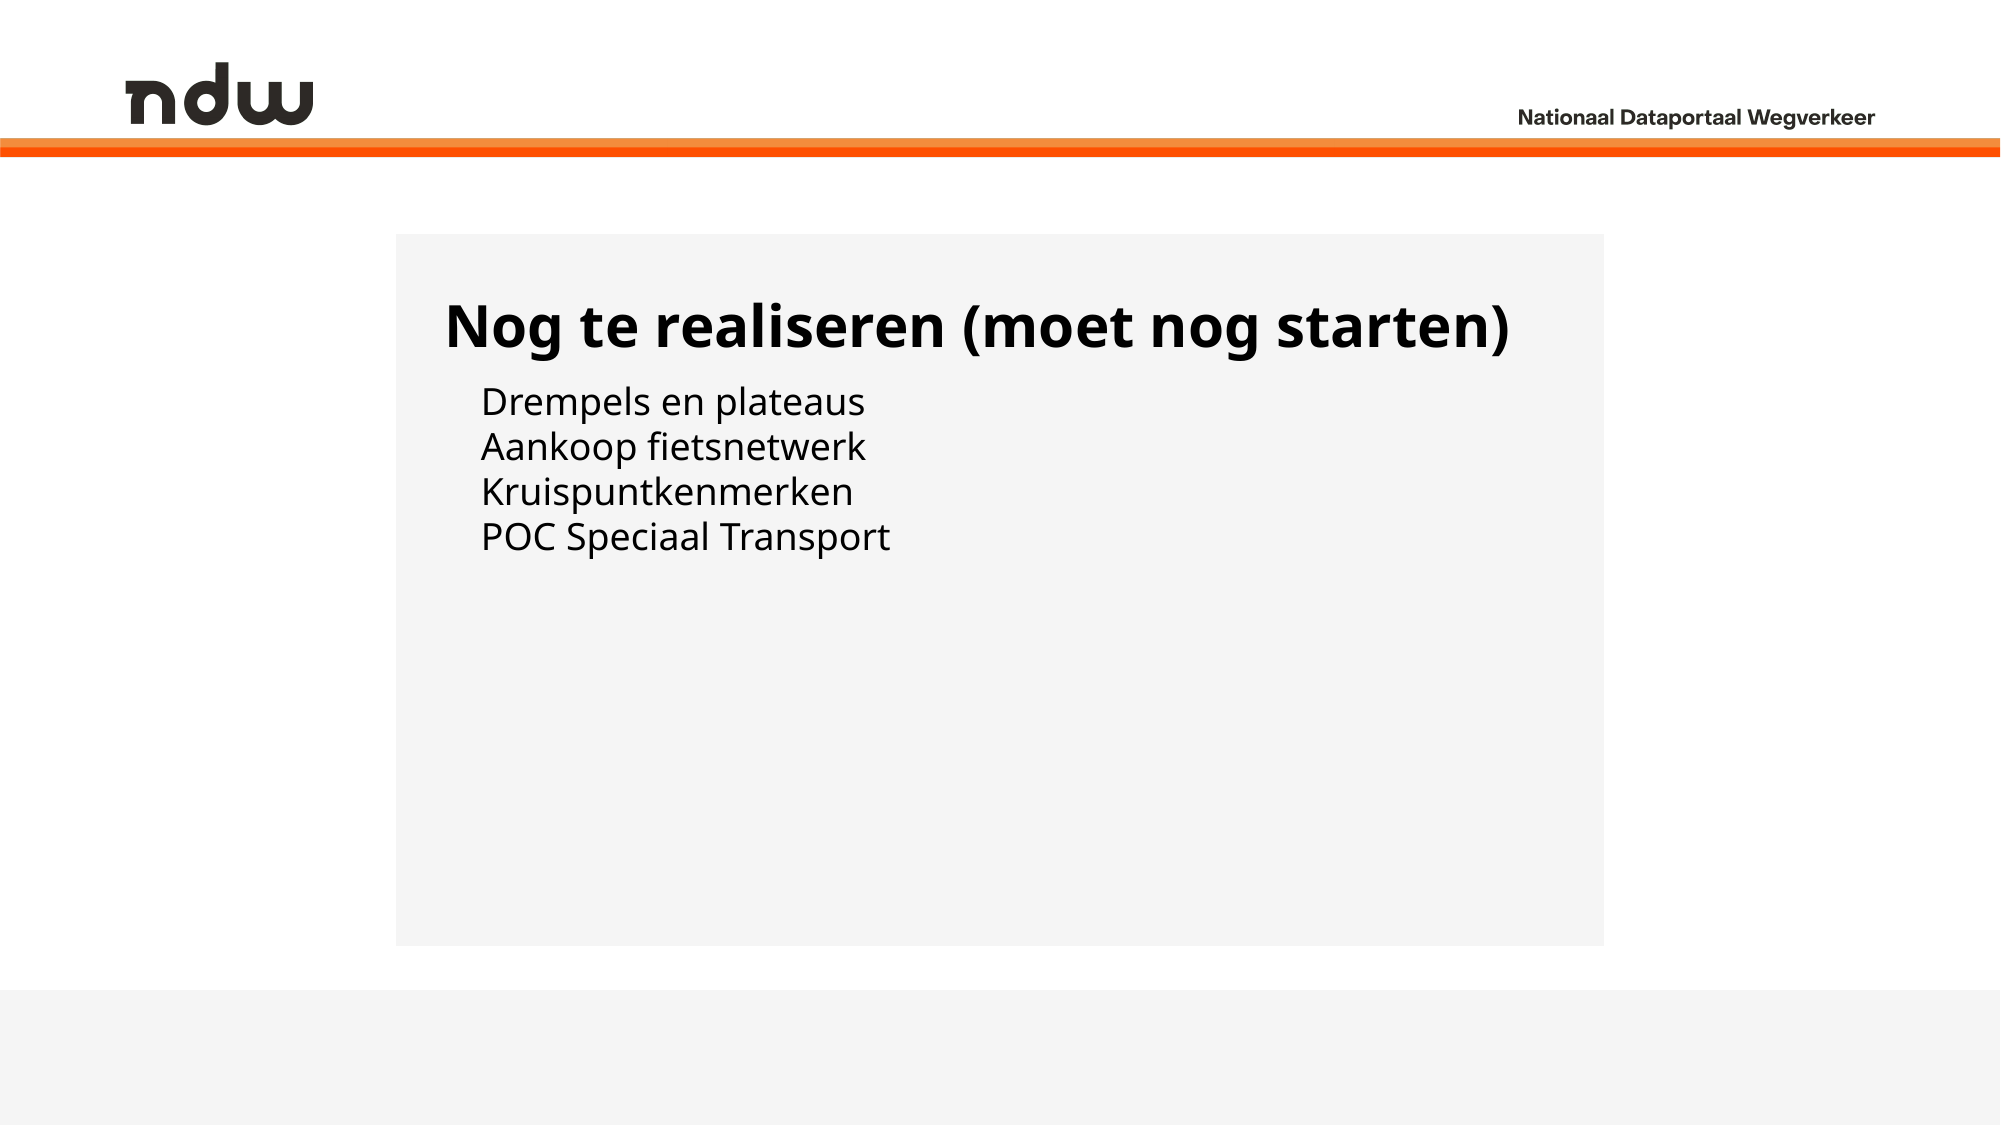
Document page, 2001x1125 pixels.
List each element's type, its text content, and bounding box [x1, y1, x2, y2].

title Nog te realiseren (moet nog starten) [429, 289, 1598, 383]
list Drempels en plateaus Aankoop fietsnetwerk Kruispuntkenmerken POC Speciaal Transport [428, 370, 1597, 928]
